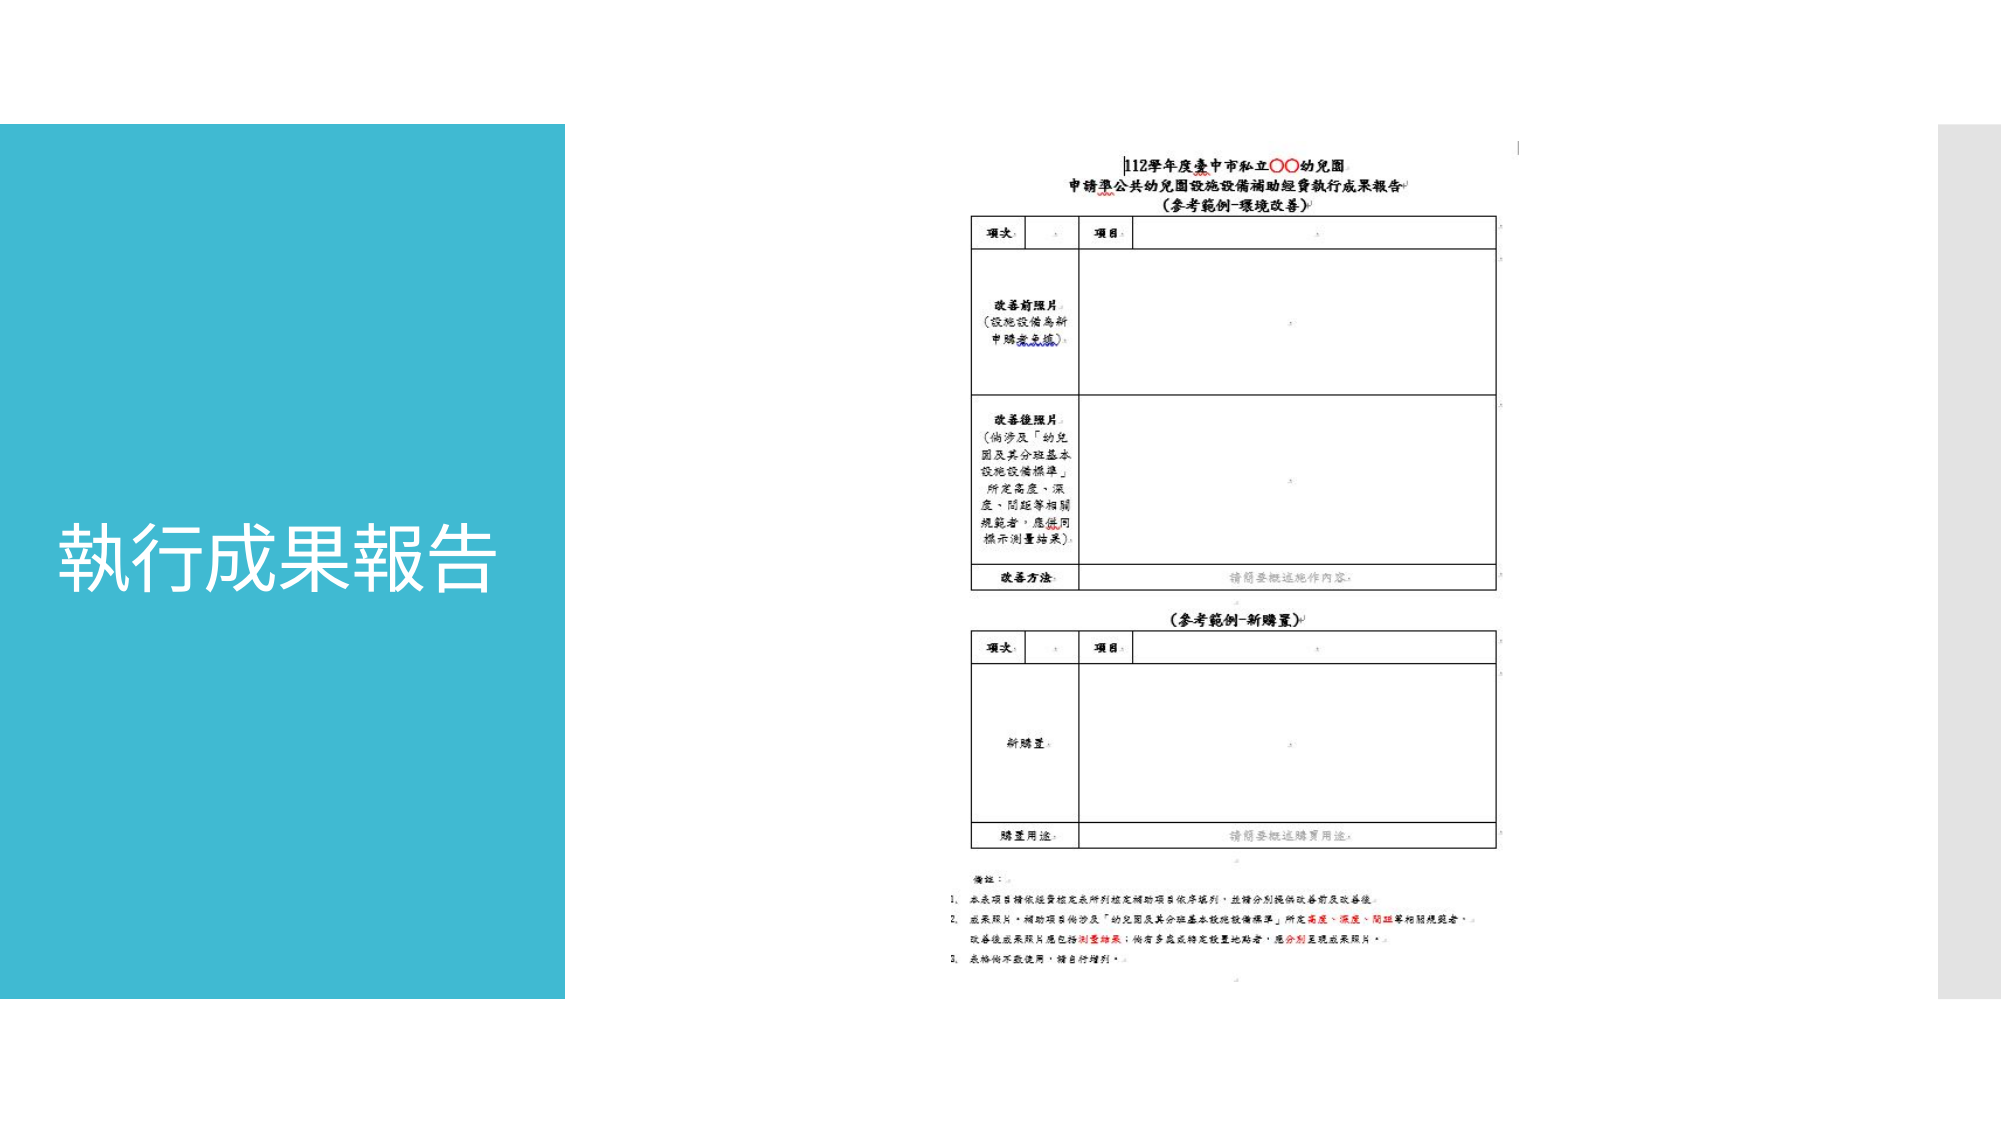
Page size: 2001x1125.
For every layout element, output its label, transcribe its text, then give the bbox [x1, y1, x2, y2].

picture [951, 141, 1519, 982]
title 執行成果報告 [41, 184, 526, 940]
